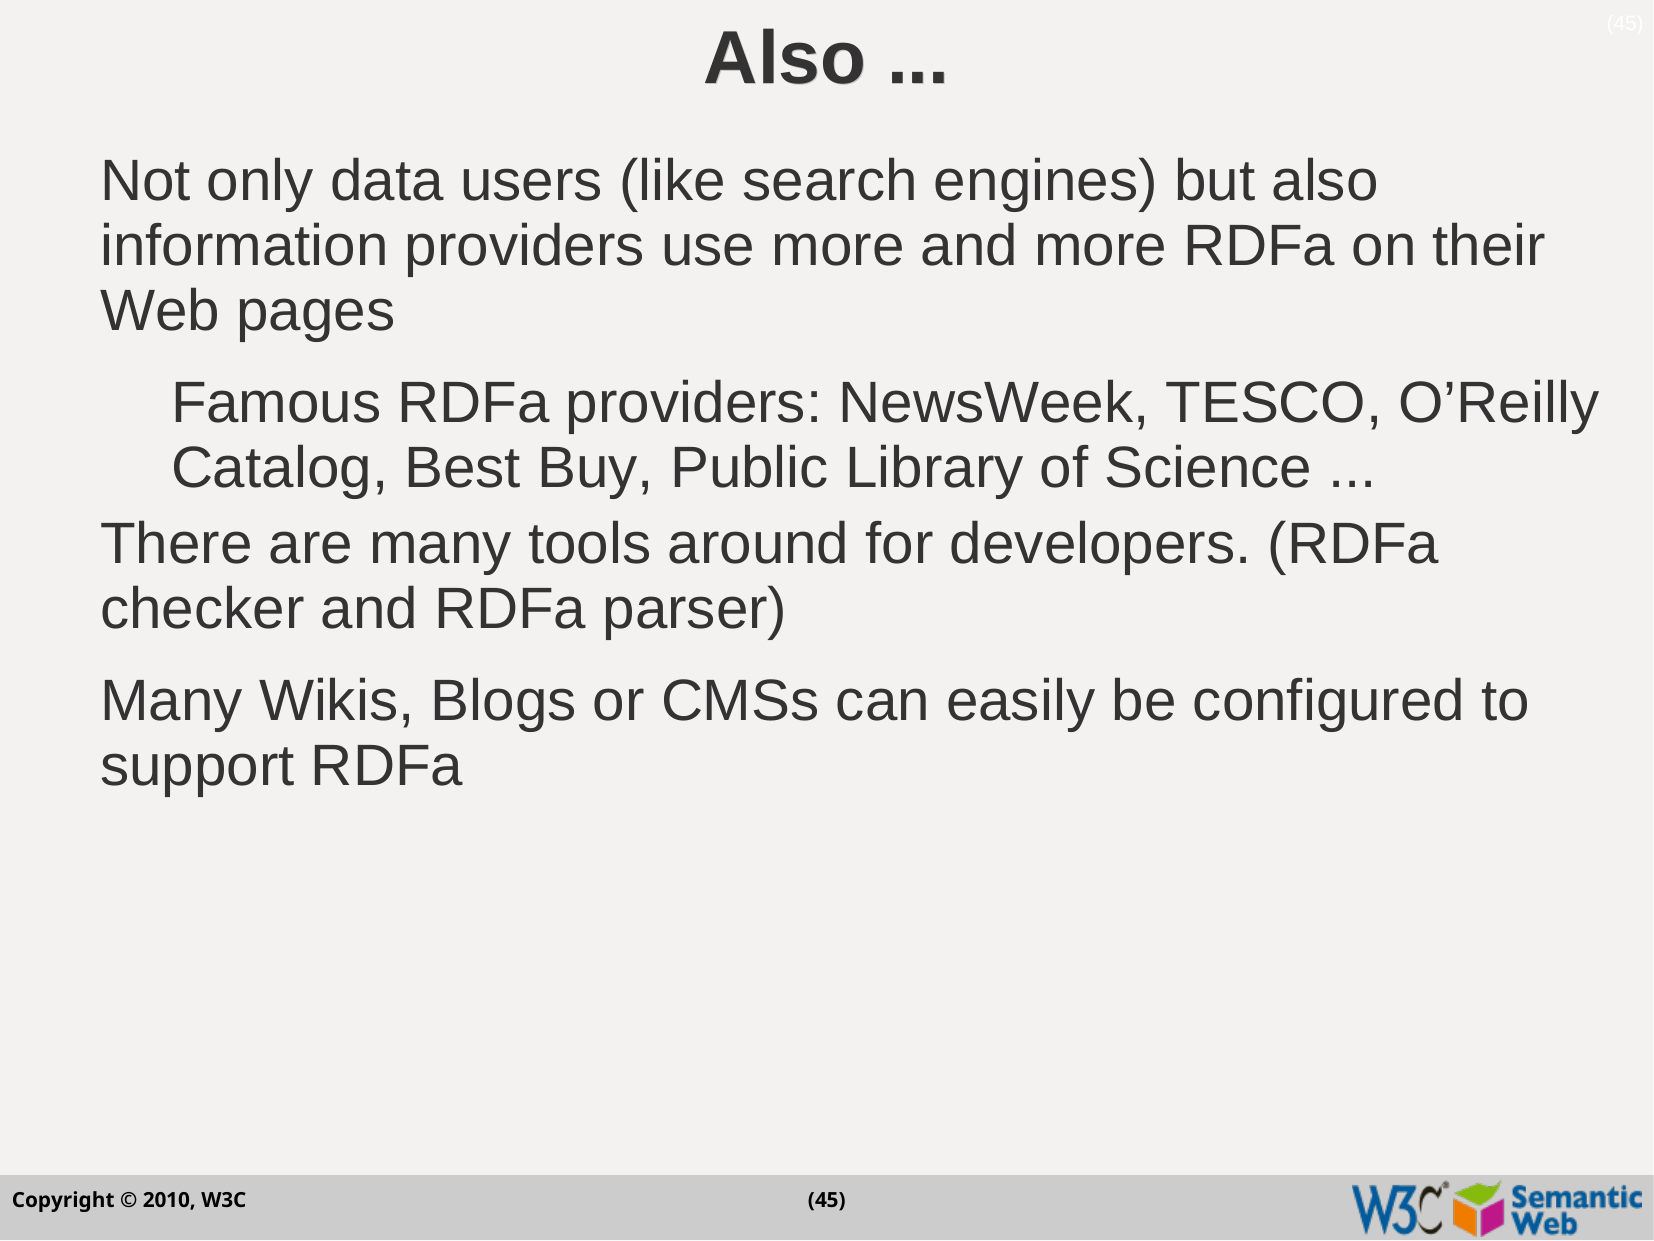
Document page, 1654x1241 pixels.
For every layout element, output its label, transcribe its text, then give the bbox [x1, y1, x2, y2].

list Not only data users (like search engines) but also information providers use more and more RDFa on their Web pages Famous RDFa providers: NewsWeek, TESCO, O’Reilly Catalog, Best Buy, Public Library of Science ... There are many tools around for developers. (RDFa checker and RDFa parser) Many Wikis, Blogs or CMSs can easily be configured to support RDFa [29, 147, 1624, 797]
picture [1352, 1178, 1642, 1237]
title Also ... [0, 0, 1654, 120]
